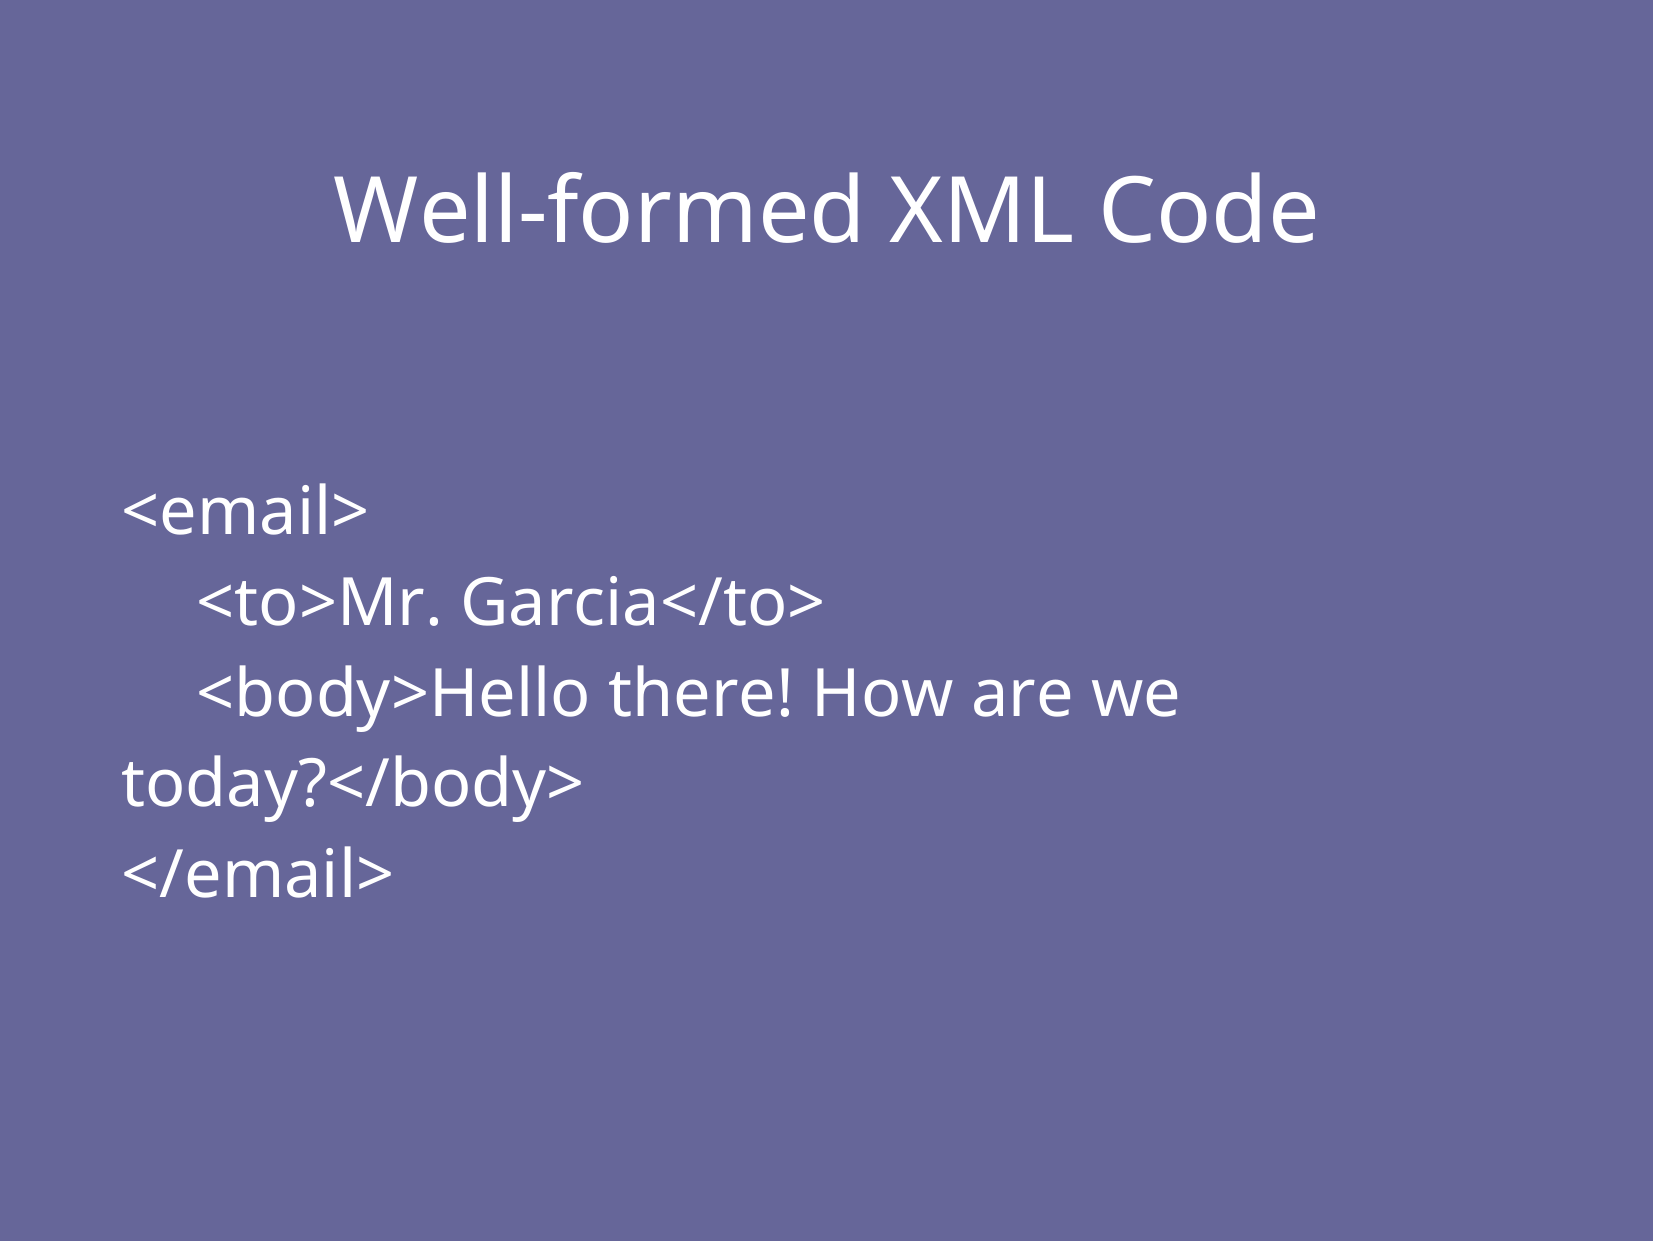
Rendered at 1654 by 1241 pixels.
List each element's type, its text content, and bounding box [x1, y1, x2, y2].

title Well-formed XML Code [121, 102, 1534, 311]
subtitle <email> <to>Mr. Garcia</to> <body>Hello there! How are we today?</body> </email> [121, 344, 1534, 1127]
